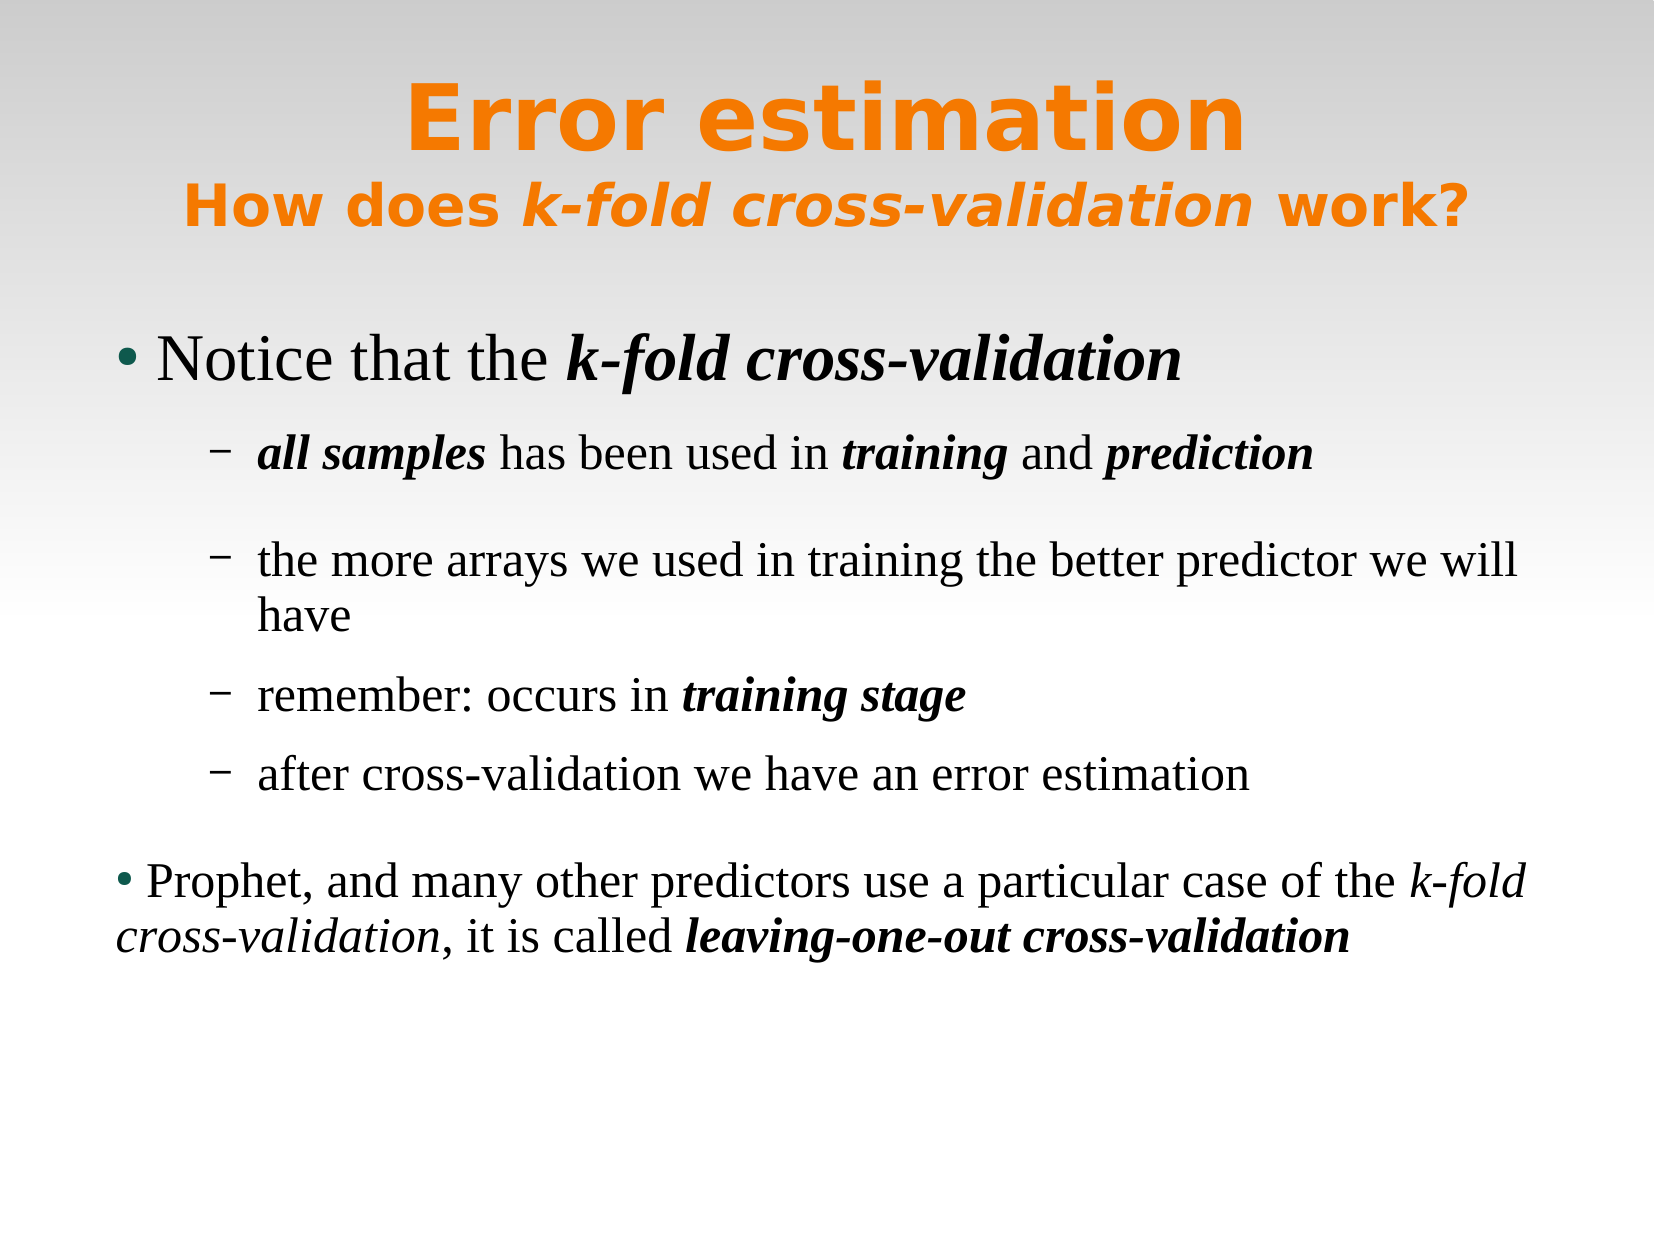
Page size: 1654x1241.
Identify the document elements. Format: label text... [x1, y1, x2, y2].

list Prophet, and many other predictors use a particular case of the k-fold cross-validation, it is called leaving-one-out cross-validation [115, 852, 1589, 981]
title Error estimation How does k-fold cross-validation work? [82, 49, 1571, 257]
list Notice that the k-fold cross-validation all samples has been used in training and prediction [115, 321, 1589, 502]
list remember: occurs in training stage after cross-validation we have an error estimation [115, 667, 1589, 816]
list the more arrays we used in training the better predictor we will have [115, 531, 1560, 660]
